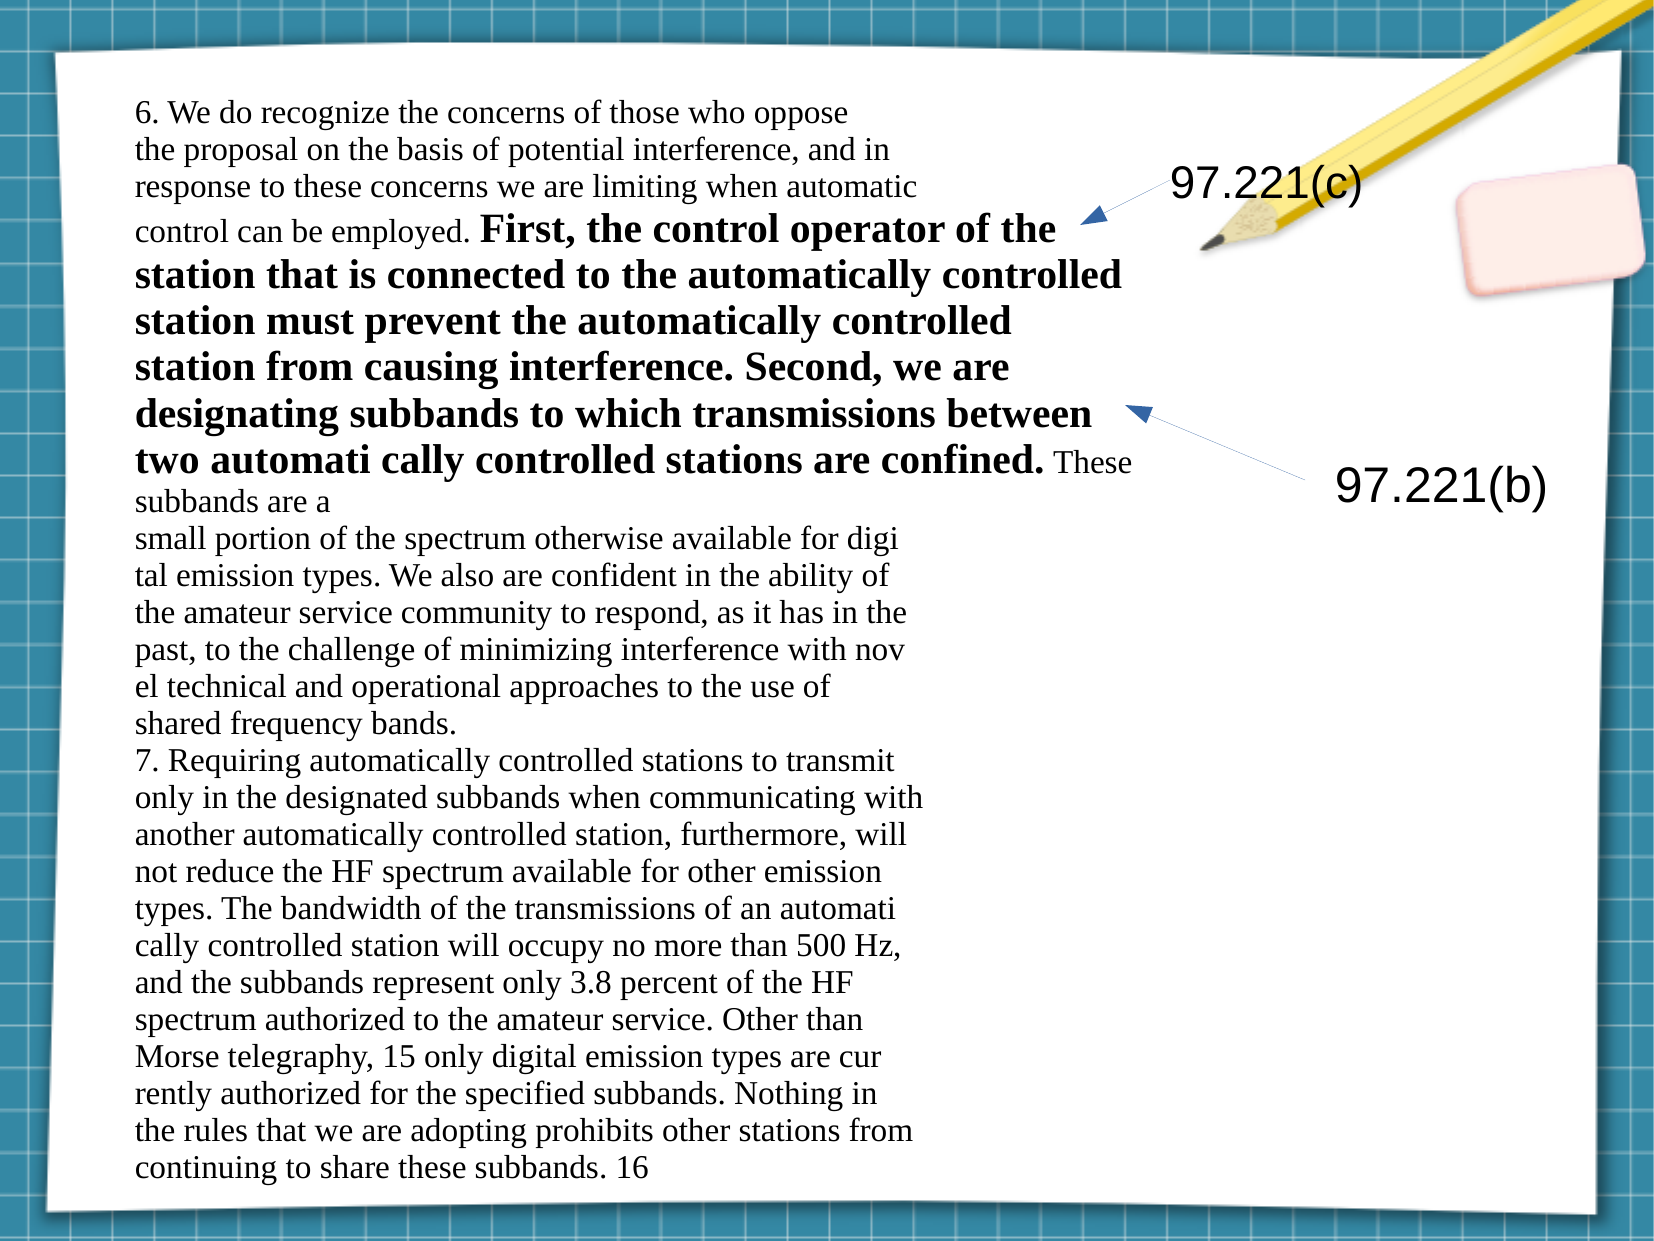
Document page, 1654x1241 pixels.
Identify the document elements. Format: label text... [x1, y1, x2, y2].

text_box 6. We do recognize the concerns of those who oppose the proposal on the basis of potential interference, and in response to these concerns we are limiting when automatic control can be employed. First, the control operator of the station that is connected to the automatically controlled station must prevent the automatically controlled station from causing interference. Second, we are designating subbands to which transmissions between two automati cally controlled stations are confined. These subbands are a small portion of the spectrum otherwise available for digi tal emission types. We also are confident in the ability of the amateur service community to respond, as it has in the past, to the challenge of minimizing interference with nov el technical and operational approaches to the use of shared frequency bands. 7. Requiring automatically controlled stations to transmit only in the designated subbands when communicating with another automatically controlled station, furthermore, will not reduce the HF spectrum available for other emission types. The bandwidth of the transmissions of an automati cally controlled station will occupy no more than 500 Hz, and the subbands represent only 3.8 percent of the HF spectrum authorized to the amateur service. Other than Morse telegraphy, 15 only digital emission types are cur rently authorized for the specified subbands. Nothing in the rules that we are adopting prohibits other stations from continuing to share these subbands. 16 [120, 86, 1156, 1216]
picture [0, 0, 1654, 1241]
text_box 97.221(b) [1320, 450, 1564, 521]
text_box 97.221(c) [1155, 150, 1379, 217]
